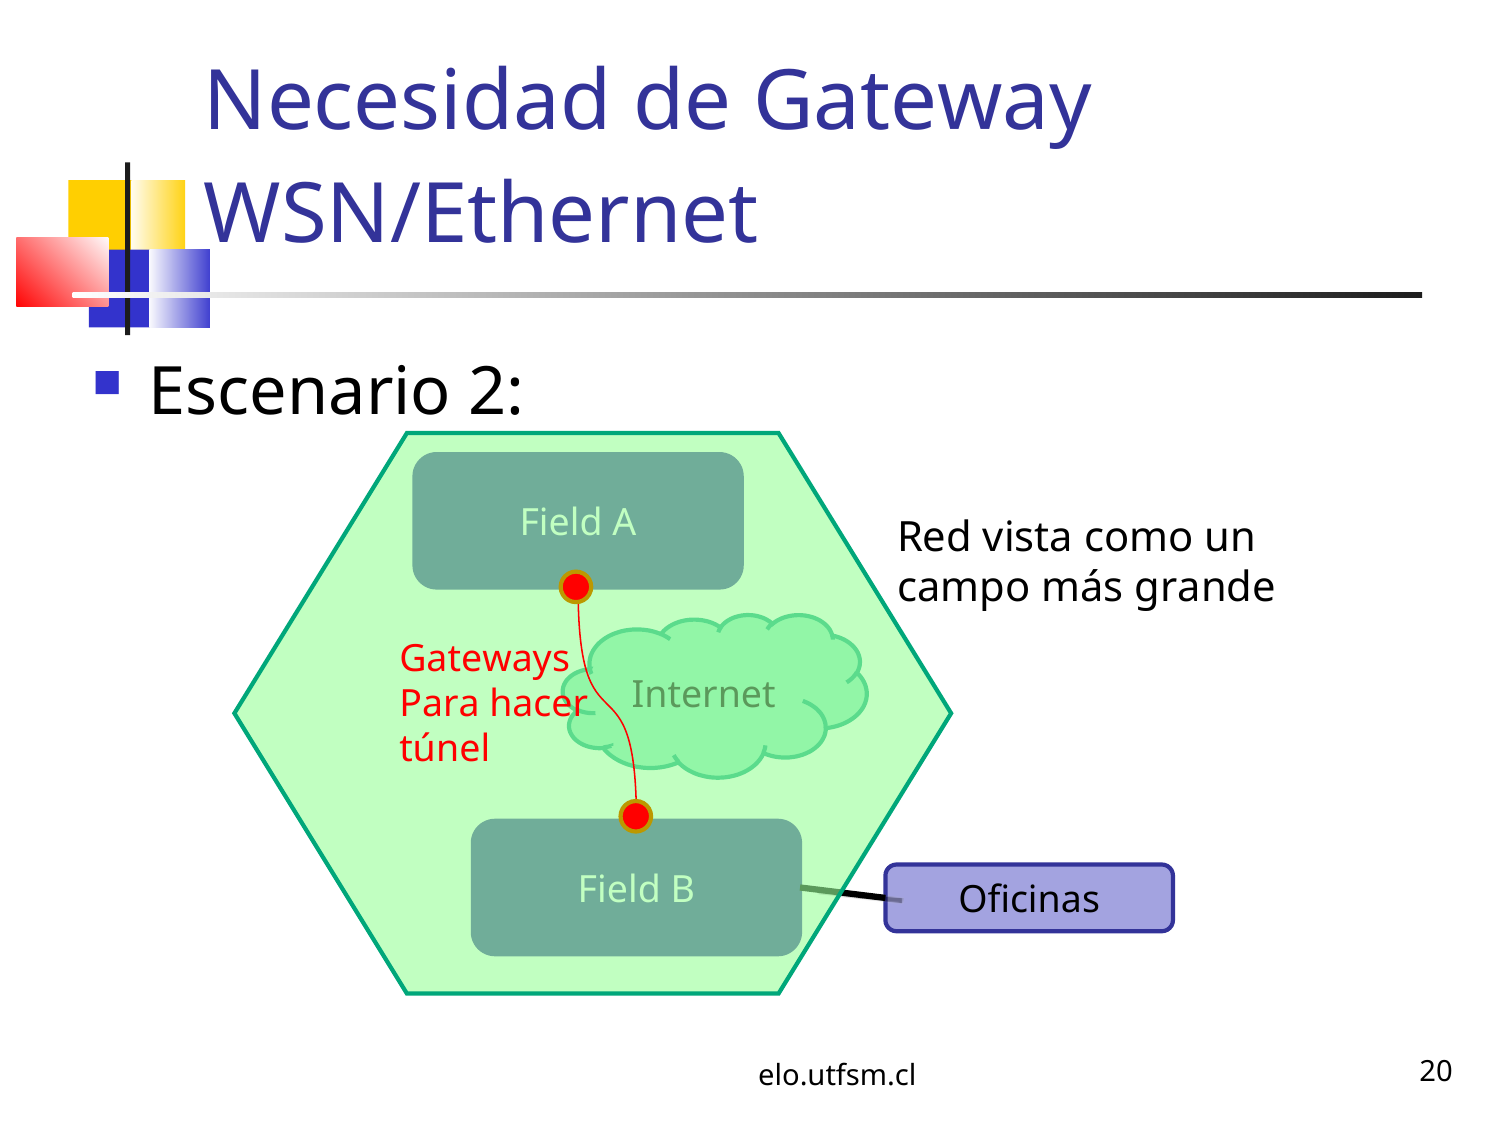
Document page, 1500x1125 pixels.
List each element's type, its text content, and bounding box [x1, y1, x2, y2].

text_box Gateways Para hacer túnel [384, 626, 604, 778]
list Escenario 2: [77, 335, 1353, 1011]
text_box [238, 436, 947, 991]
text_box Oficinas [885, 864, 1173, 932]
text_box elo.utfsm.cl [599, 1024, 1075, 1100]
text_box Red vista como un campo más grande [882, 501, 1292, 618]
title Necesidad de Gateway WSN/Ethernet [188, 35, 1269, 276]
text_box <number> [1155, 1024, 1468, 1100]
